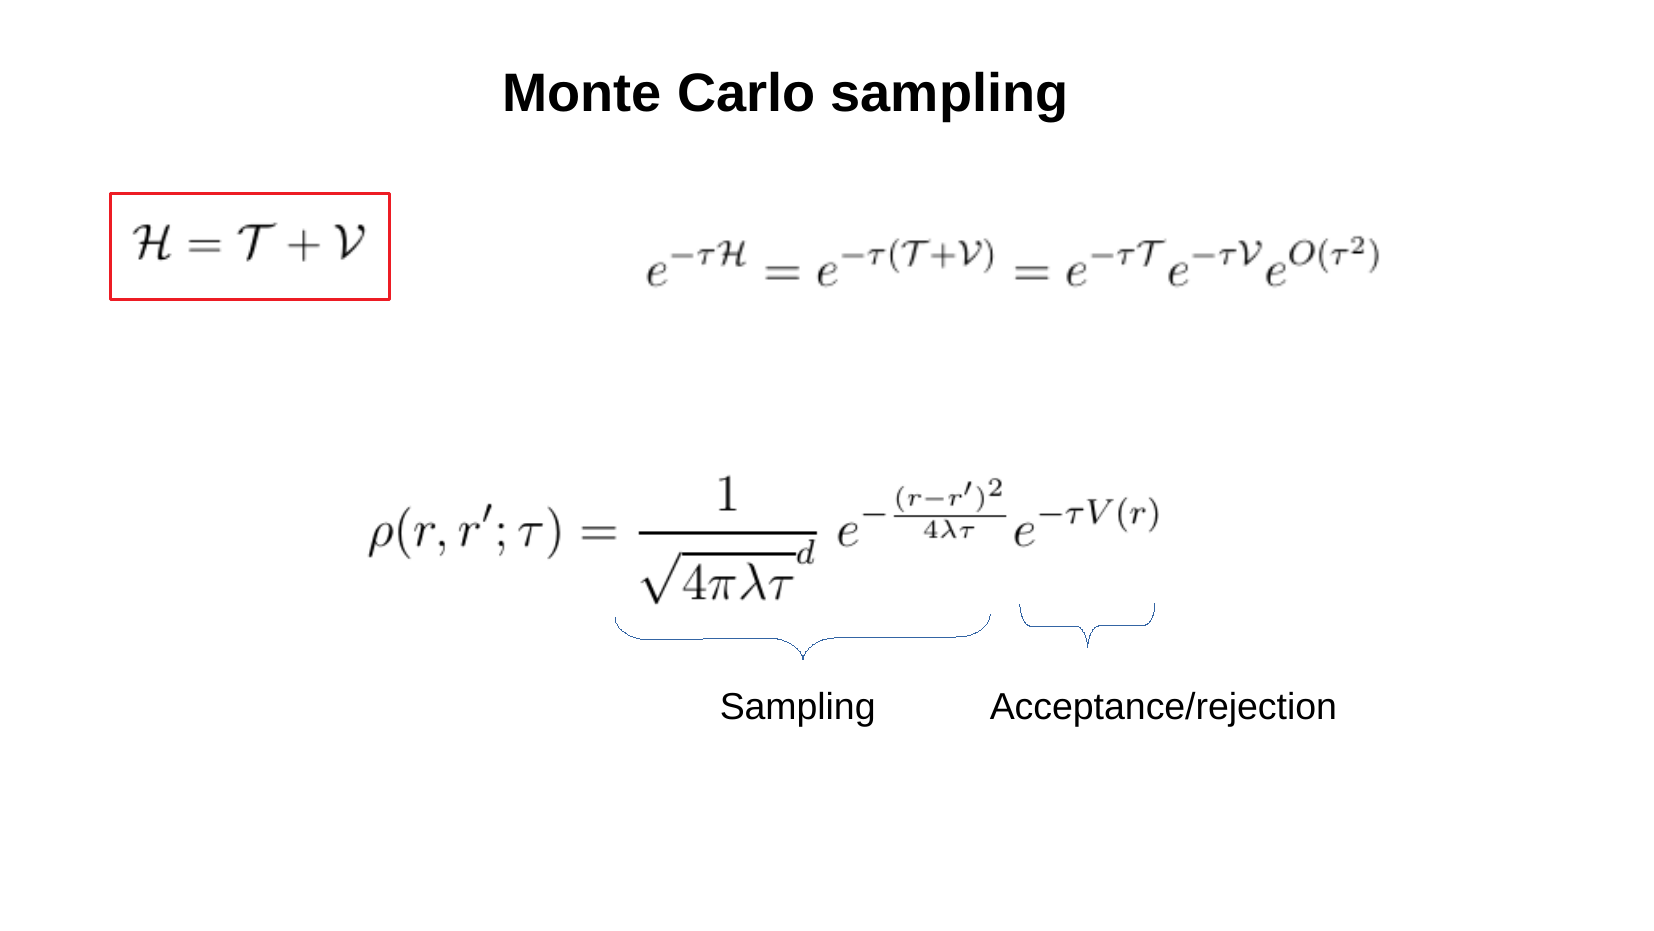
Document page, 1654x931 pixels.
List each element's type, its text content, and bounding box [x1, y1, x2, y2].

picture [628, 209, 1411, 325]
picture [360, 464, 1175, 631]
text_box Acceptance/rejection [975, 678, 1366, 736]
title Monte Carlo sampling [41, 15, 1531, 171]
text_box Sampling [705, 678, 975, 736]
picture [120, 204, 378, 286]
